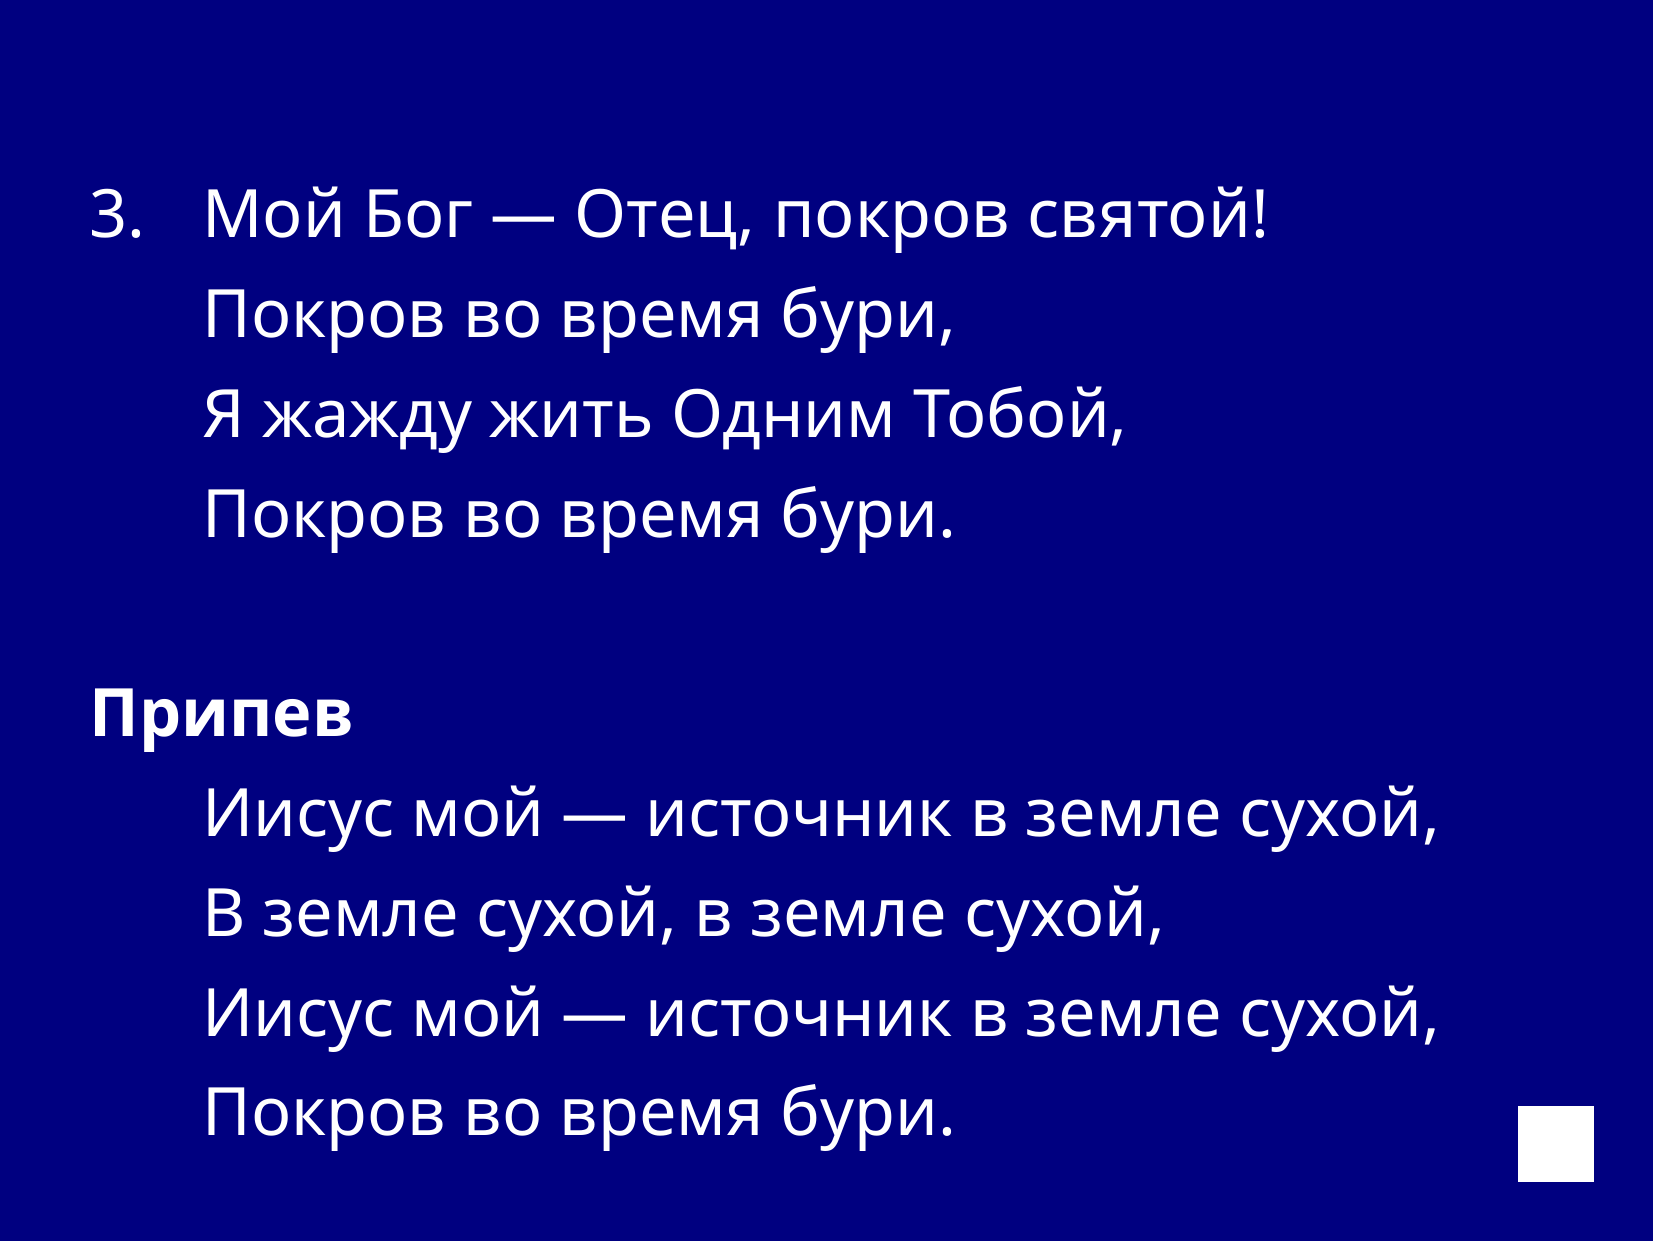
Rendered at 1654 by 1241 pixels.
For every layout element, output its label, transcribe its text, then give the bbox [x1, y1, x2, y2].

text_box [1518, 1106, 1594, 1182]
text_box 3. Мой Бог — Отец, покров святой! Покров во время бури, Я жажду жить Одним Тобой, Покров во время бури. Припев Иисус мой — источник в земле сухой, В земле сухой, в земле сухой, Иисус мой — источник в земле сухой, Покров во время бури. [75, 150, 1576, 1163]
